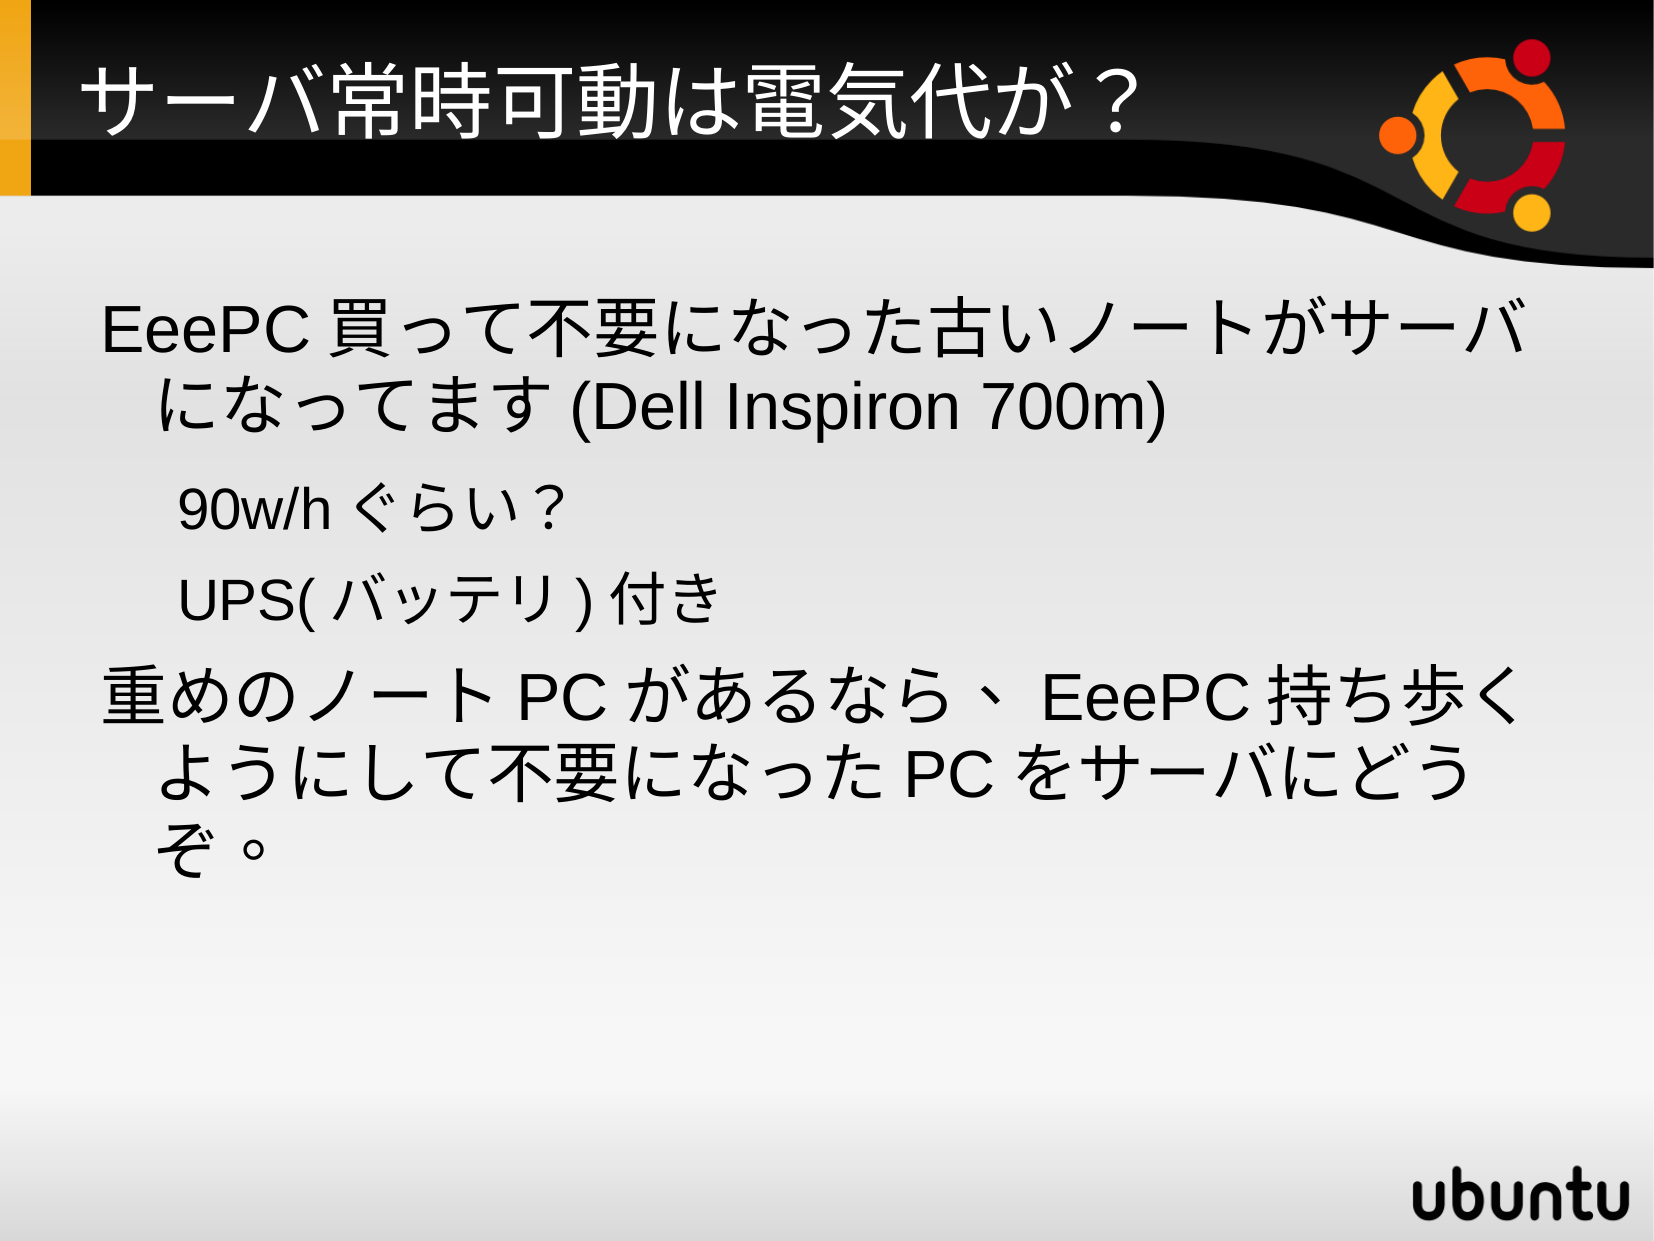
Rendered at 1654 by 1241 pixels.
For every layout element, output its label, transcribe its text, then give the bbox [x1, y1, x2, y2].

picture [0, 0, 1654, 1241]
title サーバ常時可動は電気代が？ [76, 7, 1565, 200]
list EeePC買って不要になった古いノートがサーバになってます(Dell Inspiron 700m) 90w/hぐらい？ UPS(バッテリ)付き 重めのノートPCがあるなら、EeePC持ち歩くようにして不要になったPCをサーバにどうぞ。 [82, 290, 1571, 1094]
